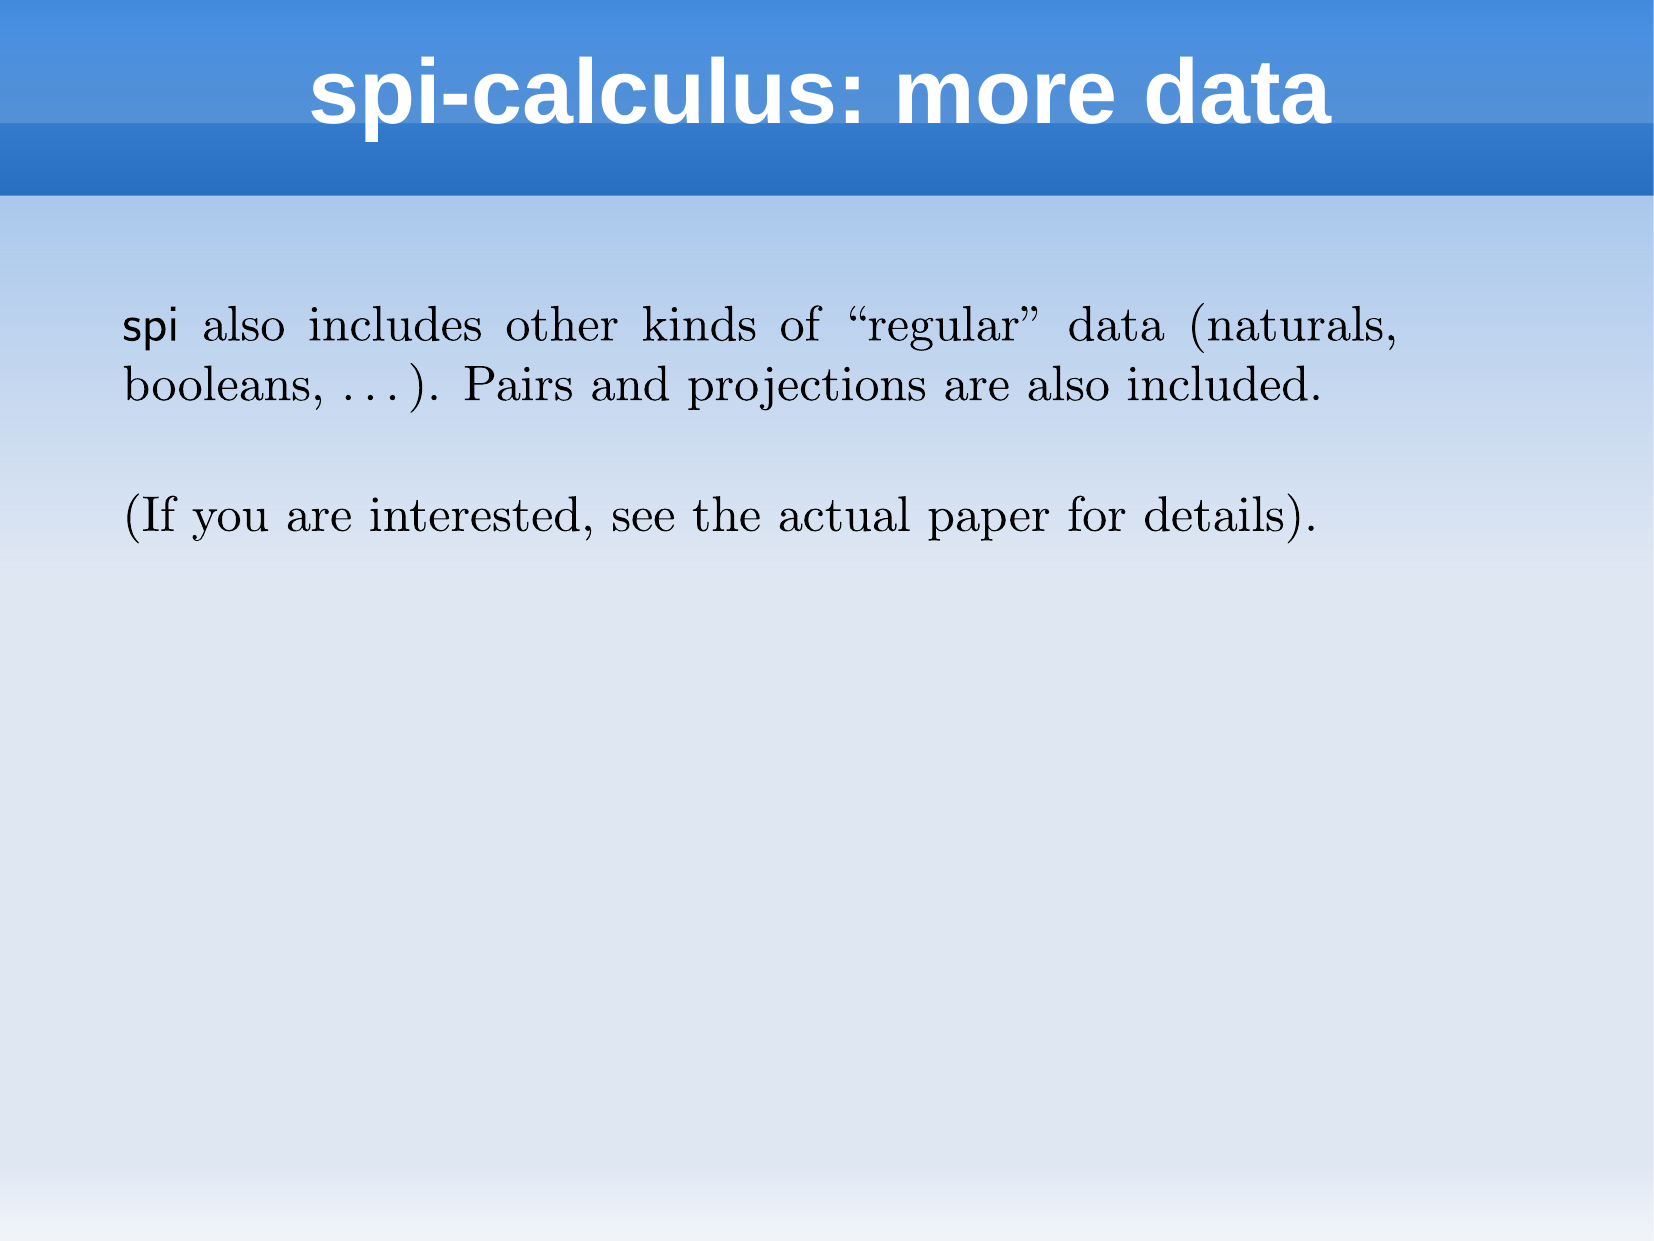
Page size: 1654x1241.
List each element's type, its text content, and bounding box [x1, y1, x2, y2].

title spi-calculus: more data [76, 0, 1565, 188]
text_box [122, 303, 1399, 544]
picture [0, 0, 1654, 1241]
